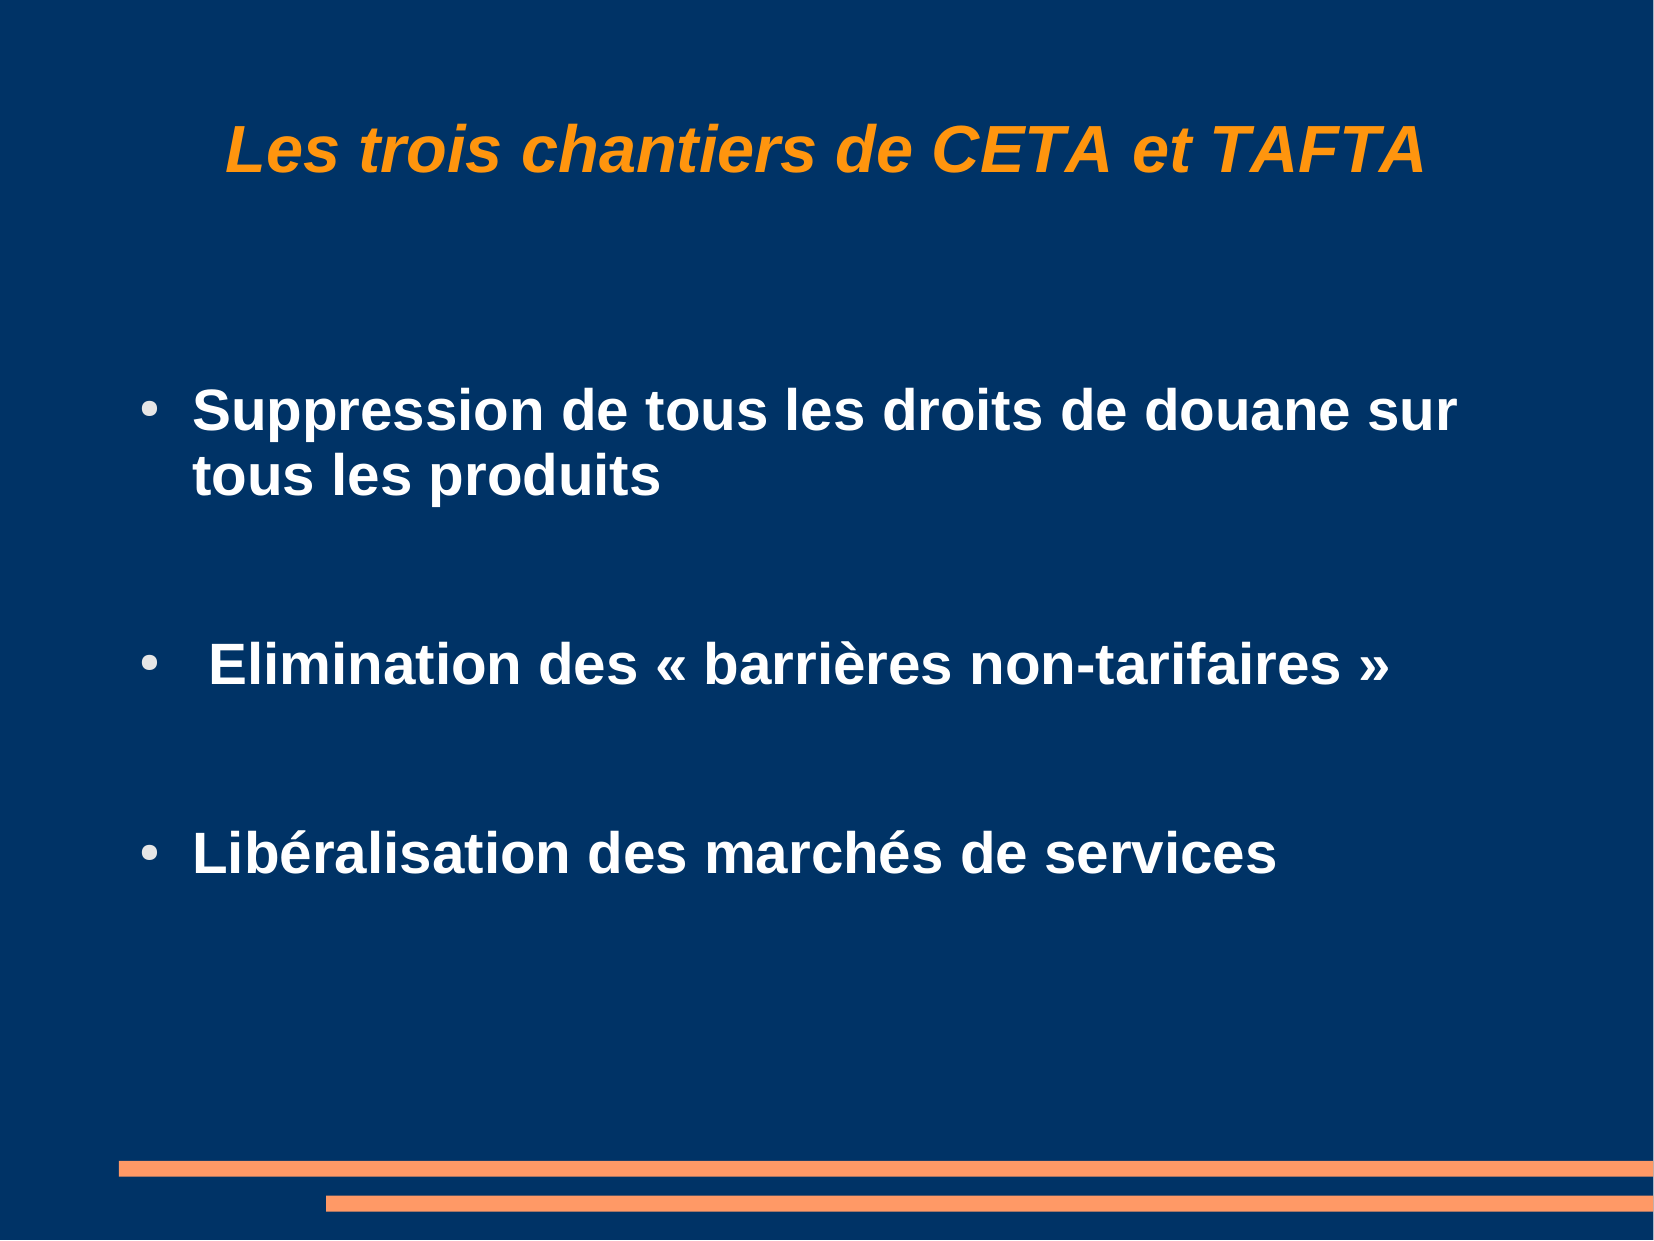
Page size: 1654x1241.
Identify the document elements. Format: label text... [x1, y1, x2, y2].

list Suppression de tous les droits de douane sur tous les produits Elimination des « barrières non-tarifaires » Libéralisation des marchés de services [121, 377, 1561, 973]
title Les trois chantiers de CETA et TAFTA [121, 46, 1534, 254]
